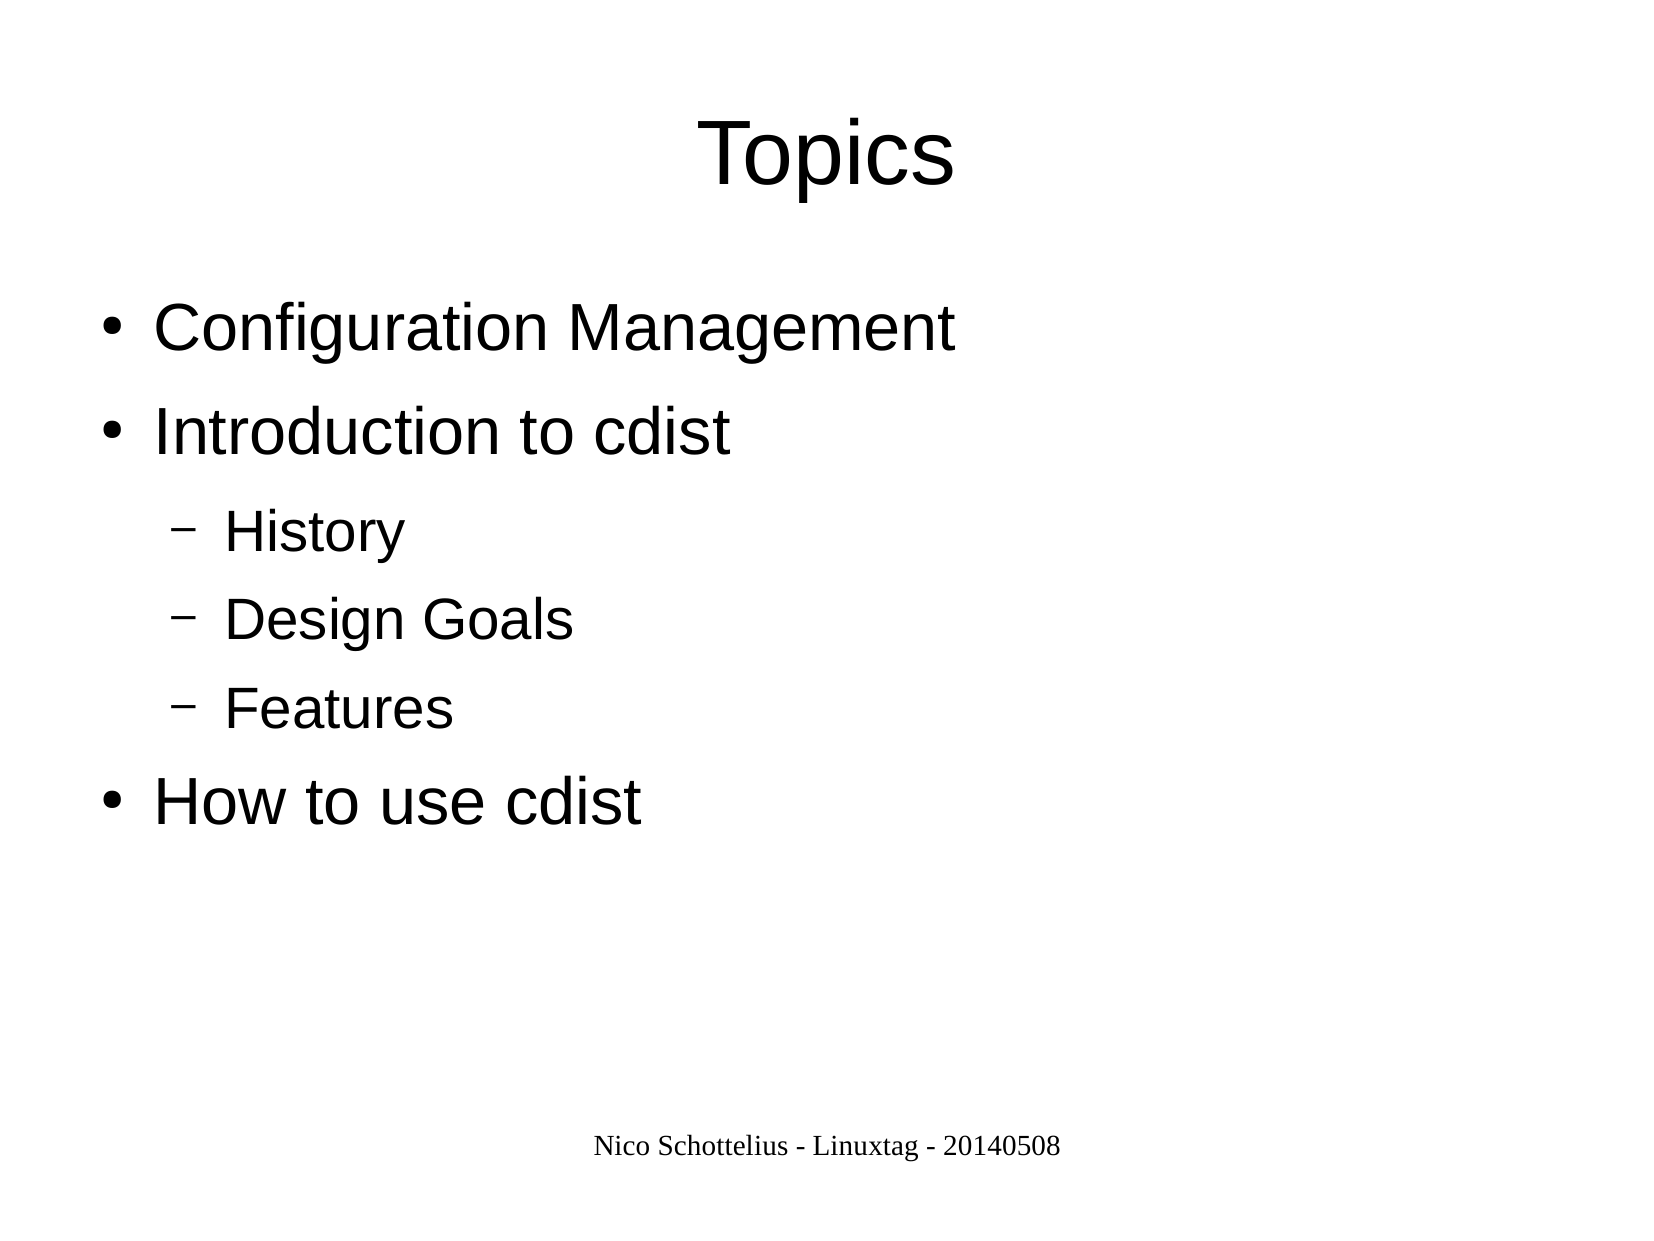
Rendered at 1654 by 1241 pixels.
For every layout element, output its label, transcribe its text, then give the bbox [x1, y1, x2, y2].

list Configuration Management Introduction to cdist History Design Goals Features How to use cdist [82, 290, 1538, 1010]
title Topics [82, 49, 1571, 257]
